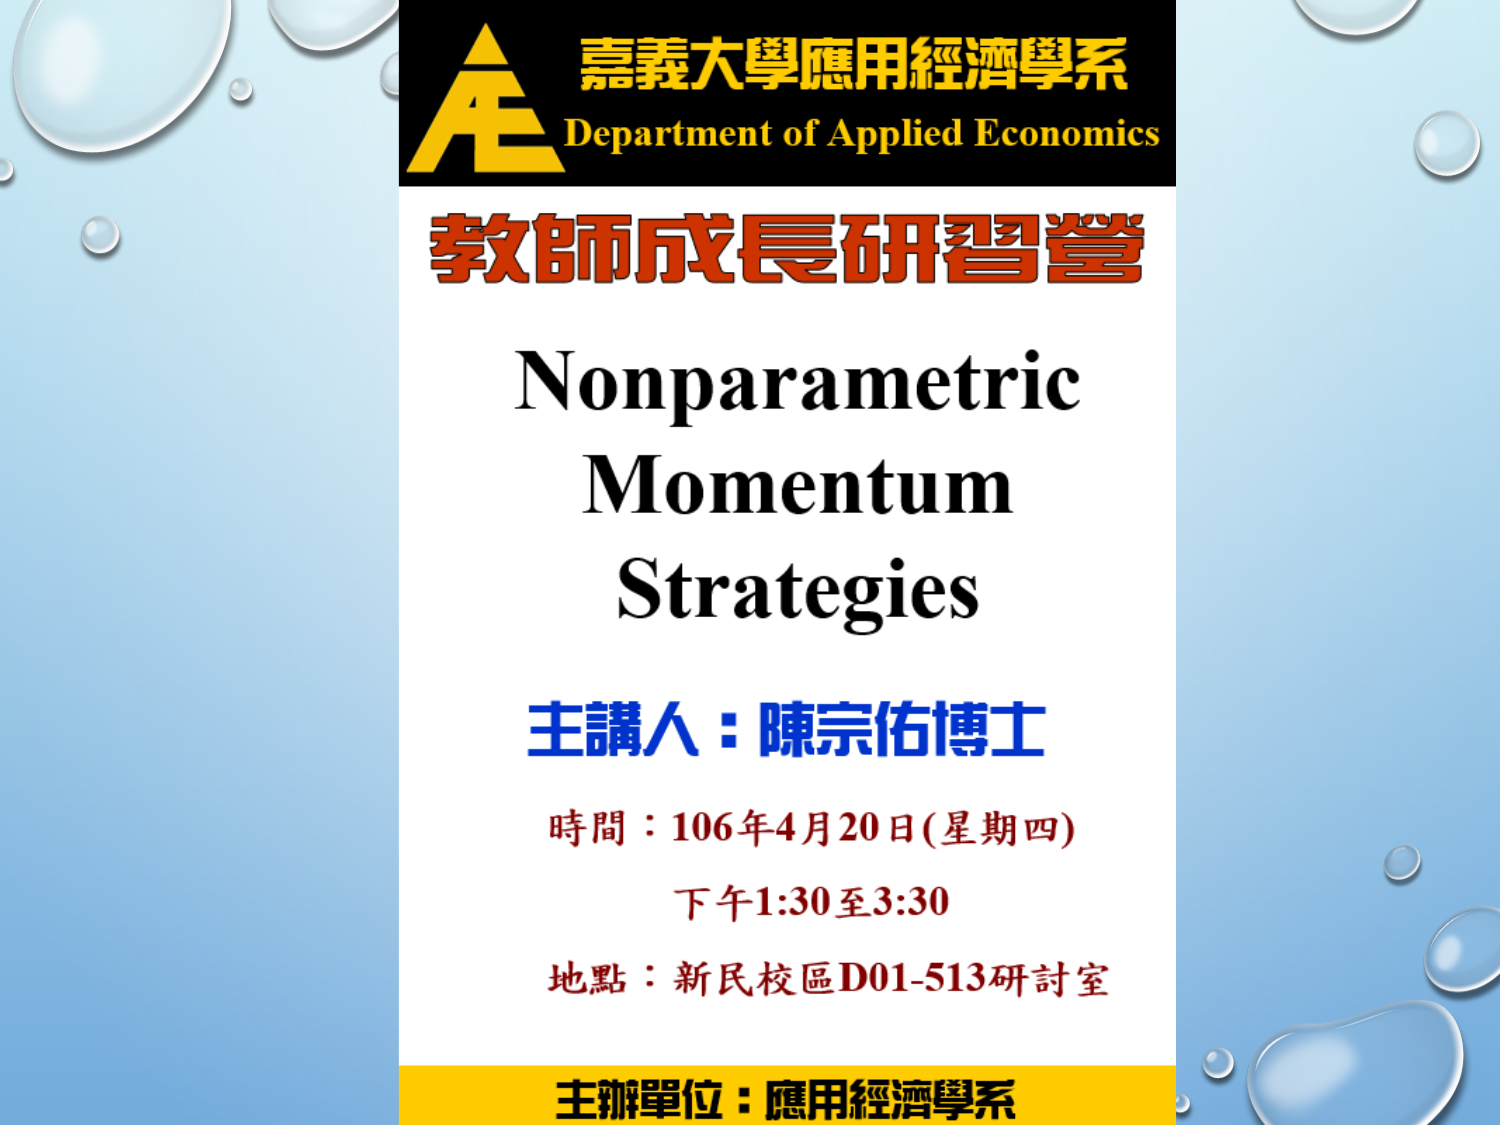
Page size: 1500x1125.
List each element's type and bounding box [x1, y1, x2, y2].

picture [398, 0, 1176, 1125]
